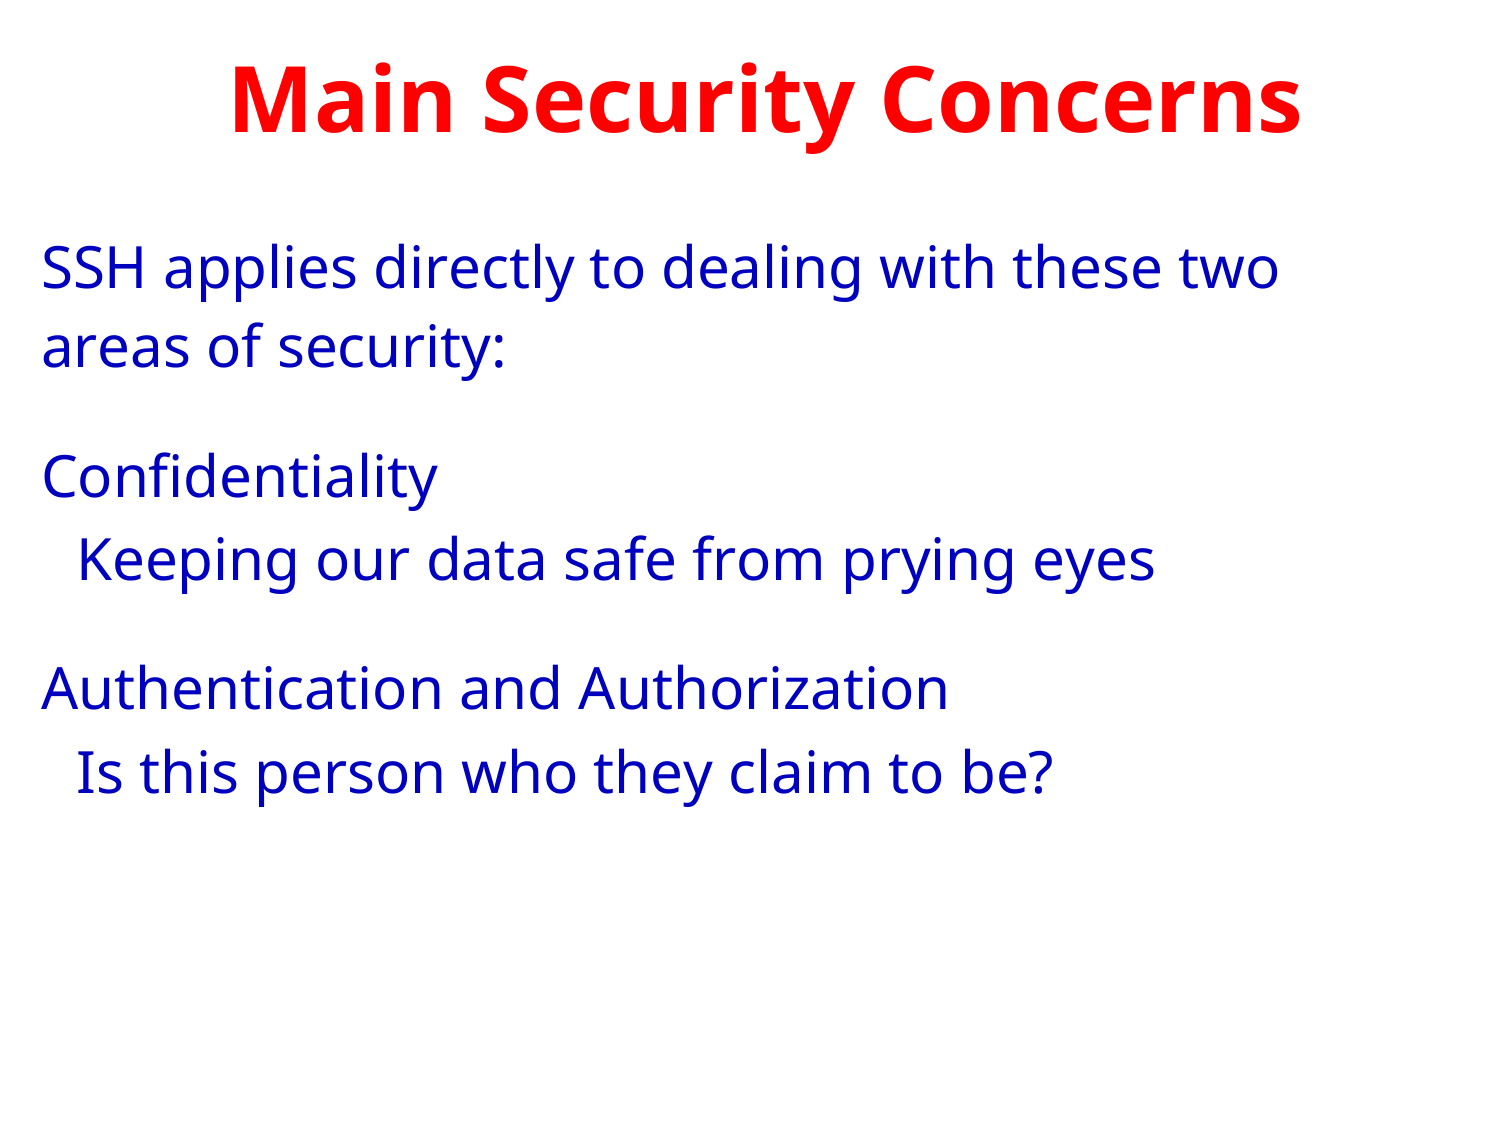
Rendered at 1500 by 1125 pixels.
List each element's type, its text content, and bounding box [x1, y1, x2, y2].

title Main Security Concerns [239, 34, 1293, 145]
list SSH applies directly to dealing with these two areas of security: Confidentiality Keeping our data safe from prying eyes Authentication and Authorization Is this person who they claim to be? [40, 226, 1430, 814]
